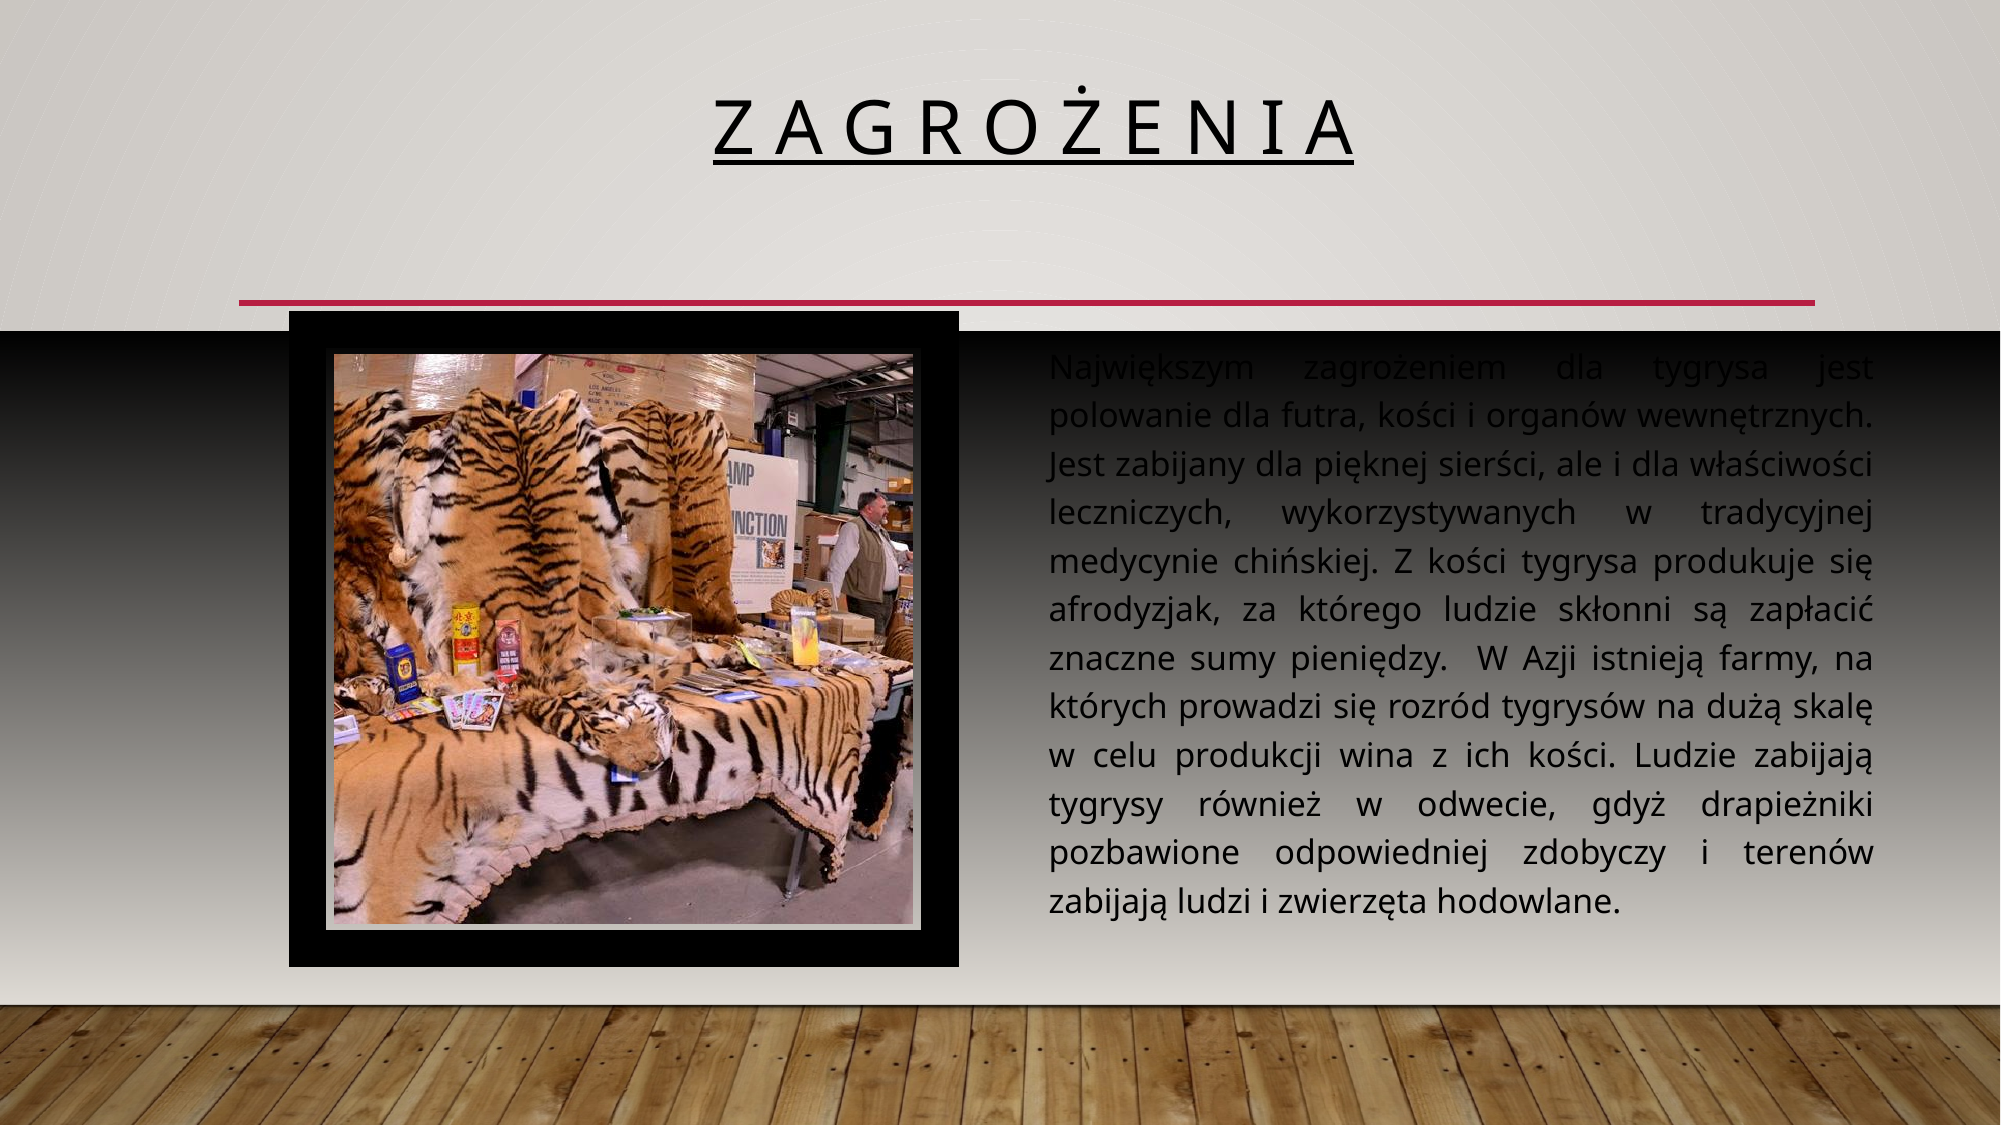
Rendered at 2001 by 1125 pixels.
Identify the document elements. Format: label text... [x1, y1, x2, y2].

title Z a g r o ż e n i a [245, 82, 1822, 221]
picture [326, 348, 922, 930]
list Największym zagrożeniem dla tygrysa jest polowanie dla futra, kości i organów wewnętrznych. Jest zabijany dla pięknej sierści, ale i dla właściwości leczniczych, wykorzystywanych w tradycyjnej medycynie chińskiej. Z kości tygrysa produkuje się afrodyzjak, za którego ludzie skłonni są zapłacić znaczne sumy pieniędzy. W Azji istnieją farmy, na których prowadzi się rozród tygrysów na dużą skalę w celu produkcji wina z ich kości. Ludzie zabijają tygrysy również w odwecie, gdyż drapieżniki pozbawione odpowiedniej zdobyczy i terenów zabijają ludzi i zwierzęta hodowlane. [1033, 329, 1890, 930]
